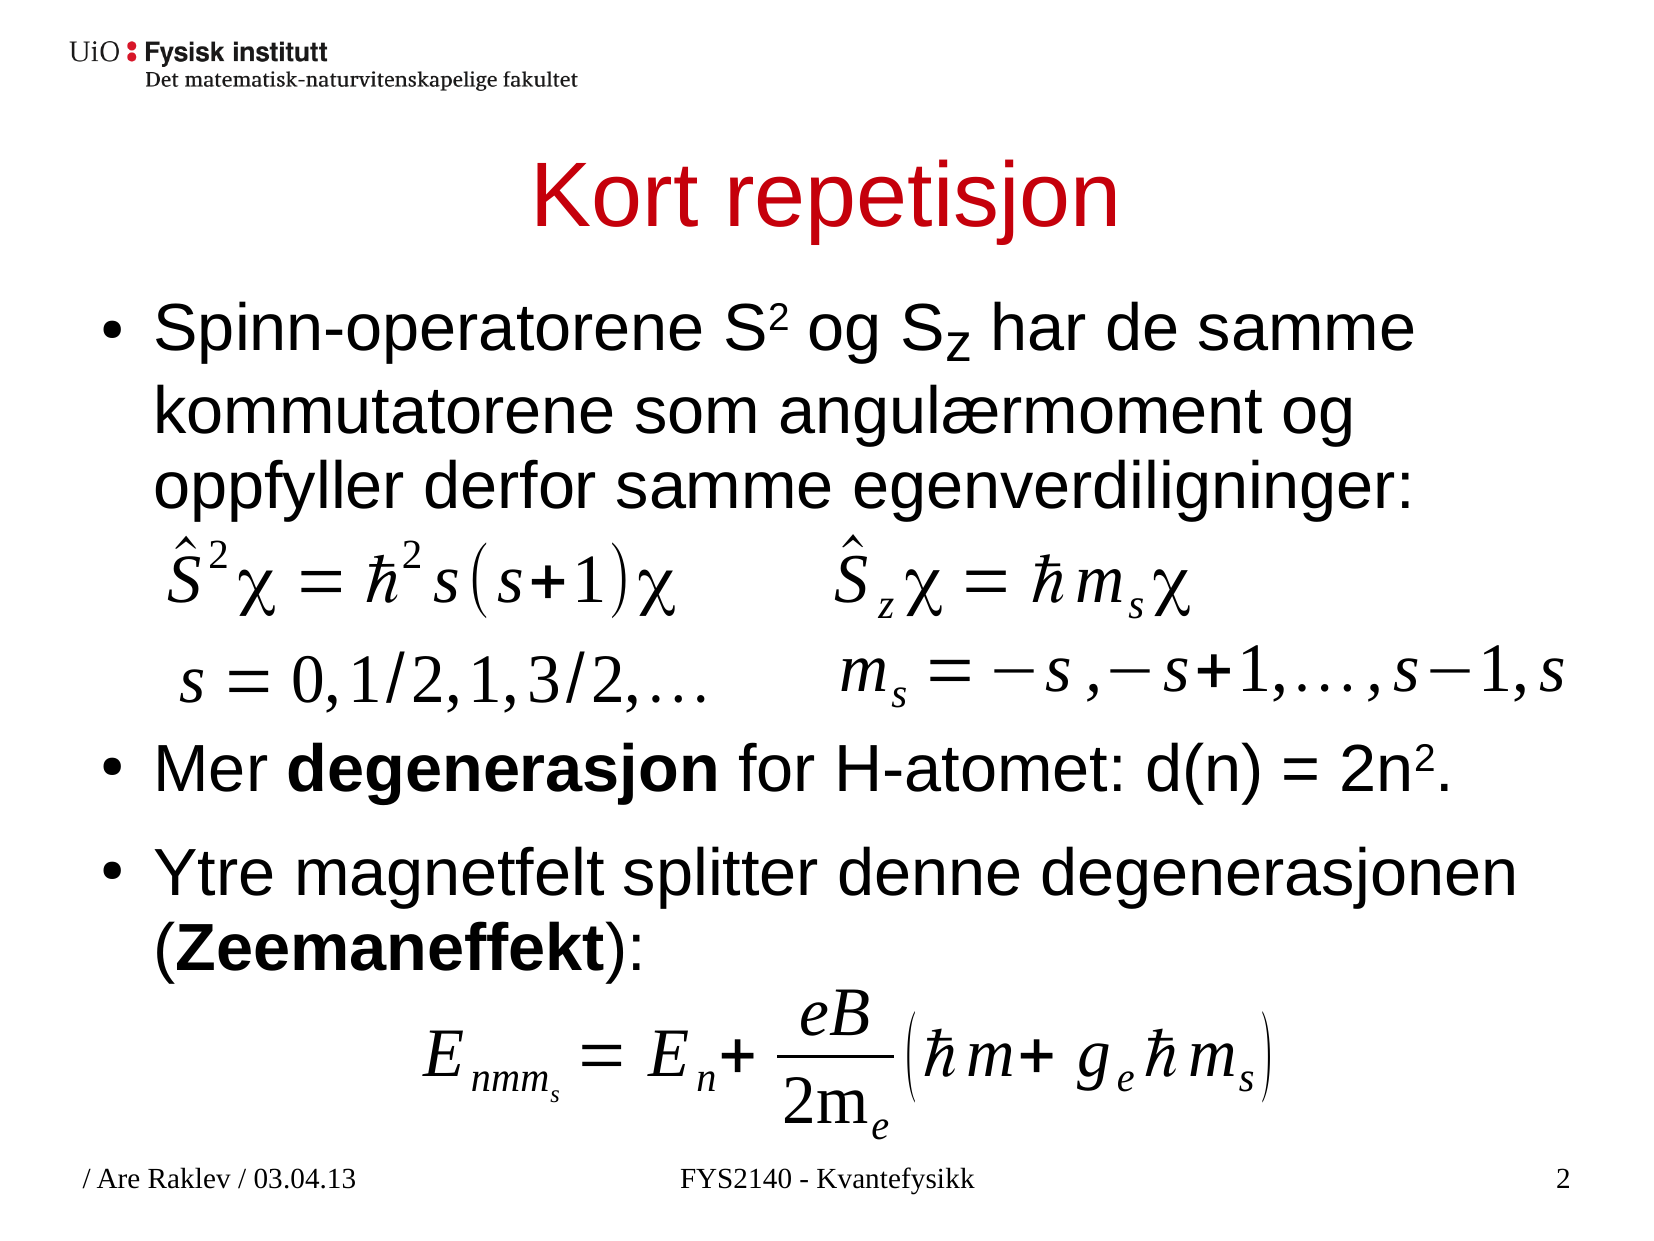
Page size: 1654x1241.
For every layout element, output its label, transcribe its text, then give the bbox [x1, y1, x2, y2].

picture [68, 37, 581, 93]
chart [157, 531, 686, 625]
chart [412, 973, 1280, 1149]
chart [825, 531, 1575, 717]
list Spinn-operatorene S2 og Sz har de samme kommutatorene som angulærmoment og oppfyller derfor samme egenverdiligninger: Mer degenerasjon for H-atomet: d(n) = 2n2. Ytre magnetfelt splitter denne degenerasjonen (Zeemaneffekt): [82, 290, 1538, 1094]
title Kort repetisjon [82, 90, 1571, 298]
chart [170, 641, 718, 718]
